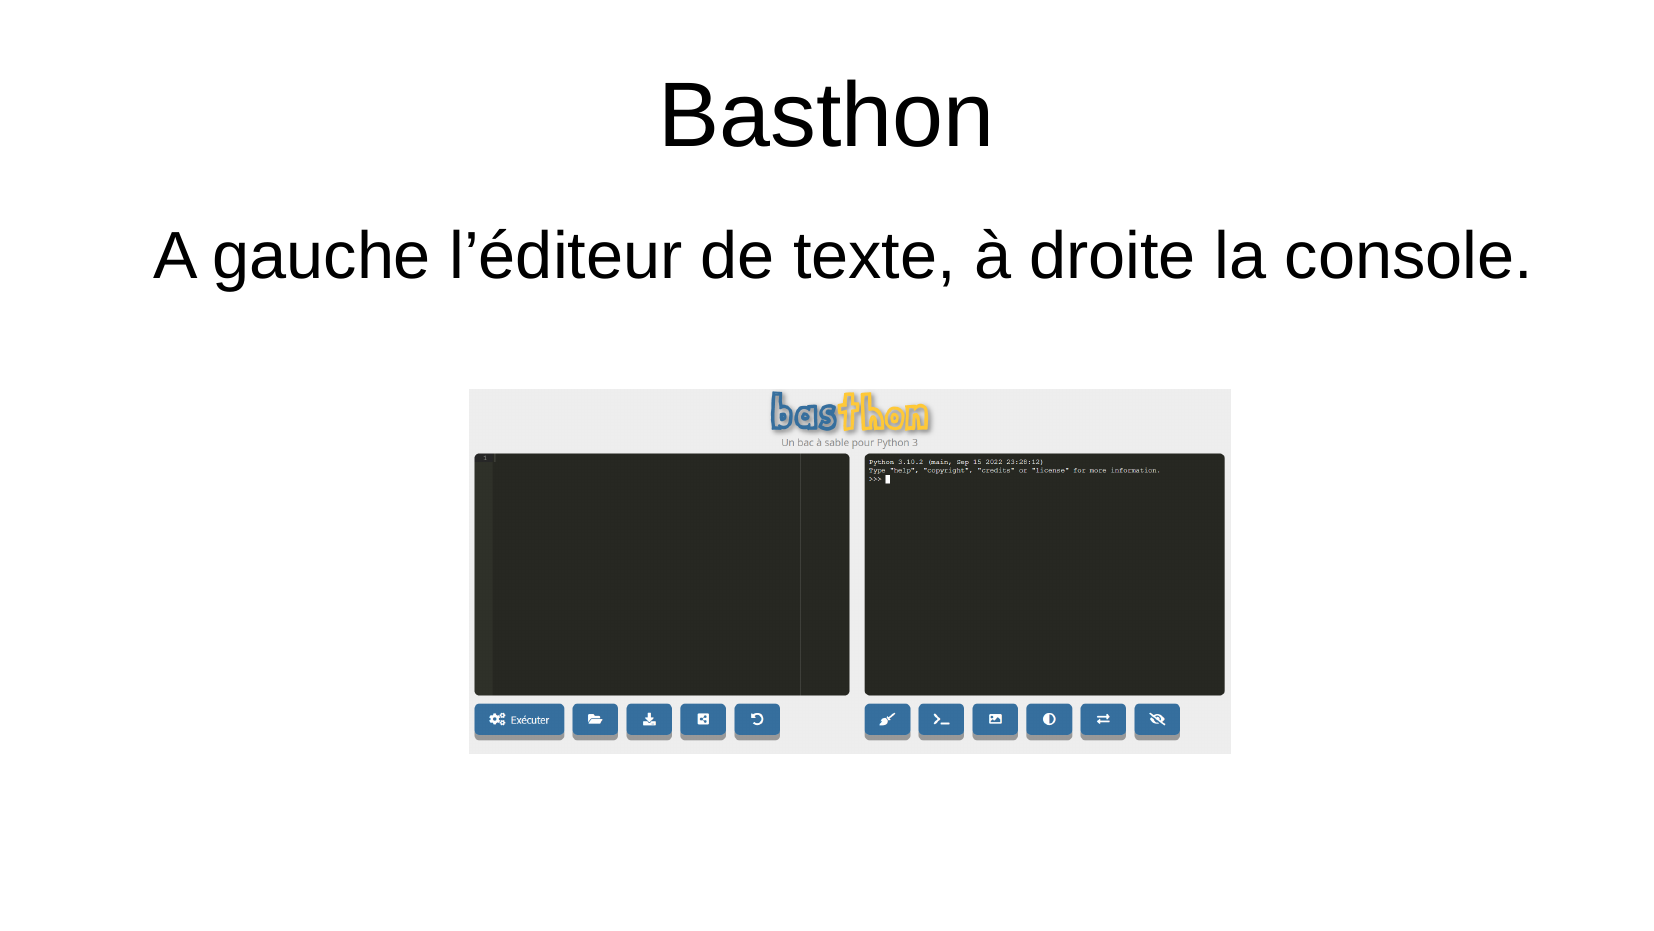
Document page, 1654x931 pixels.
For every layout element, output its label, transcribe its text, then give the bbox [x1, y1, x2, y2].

picture [469, 389, 1231, 754]
title Basthon [82, 37, 1571, 193]
list A gauche l’éditeur de texte, à droite la console. [82, 217, 1571, 758]
